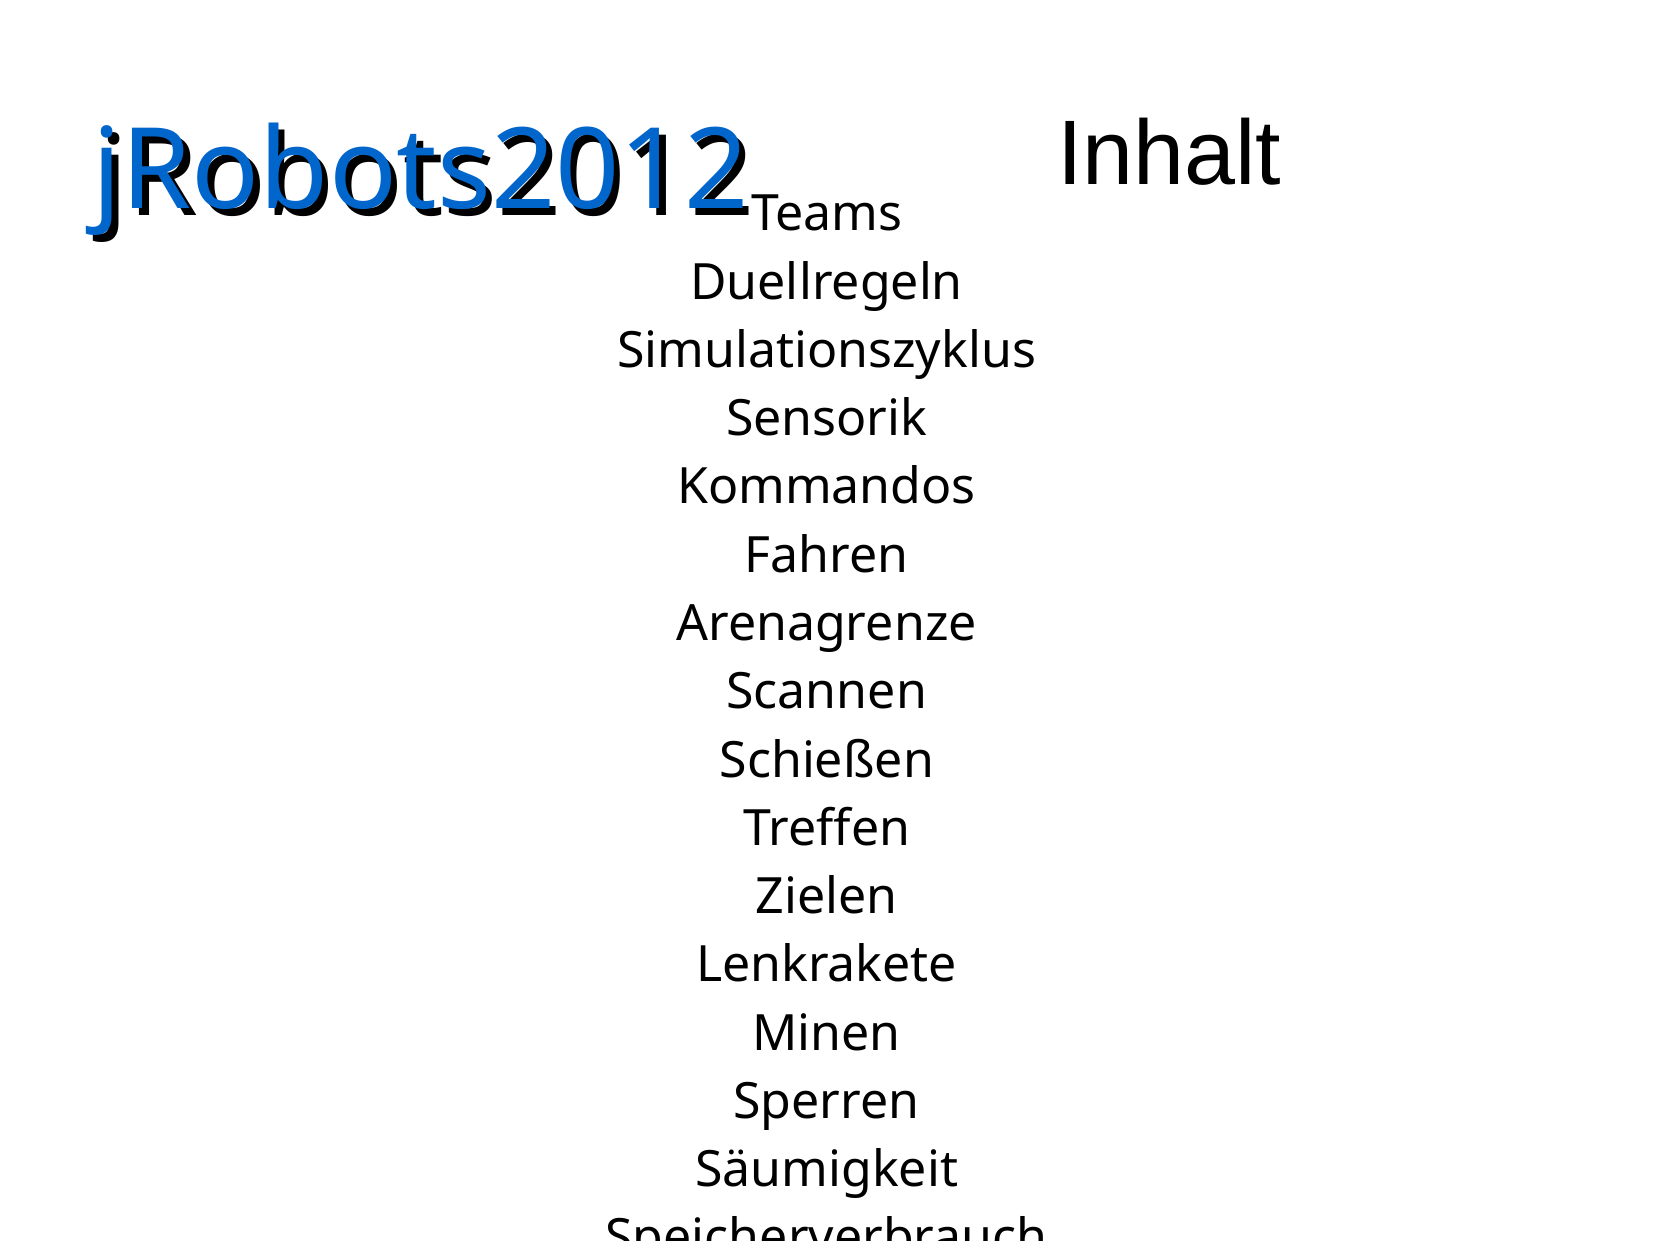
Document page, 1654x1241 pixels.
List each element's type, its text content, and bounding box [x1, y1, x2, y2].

subtitle Teams Duellregeln Simulationszyklus Sensorik Kommandos Fahren Arenagrenze Scannen Schießen Treffen Zielen Lenkrakete Minen Sperren Säumigkeit Speicherverbrauch [82, 257, 1571, 1190]
title Inhalt [767, 49, 1571, 257]
